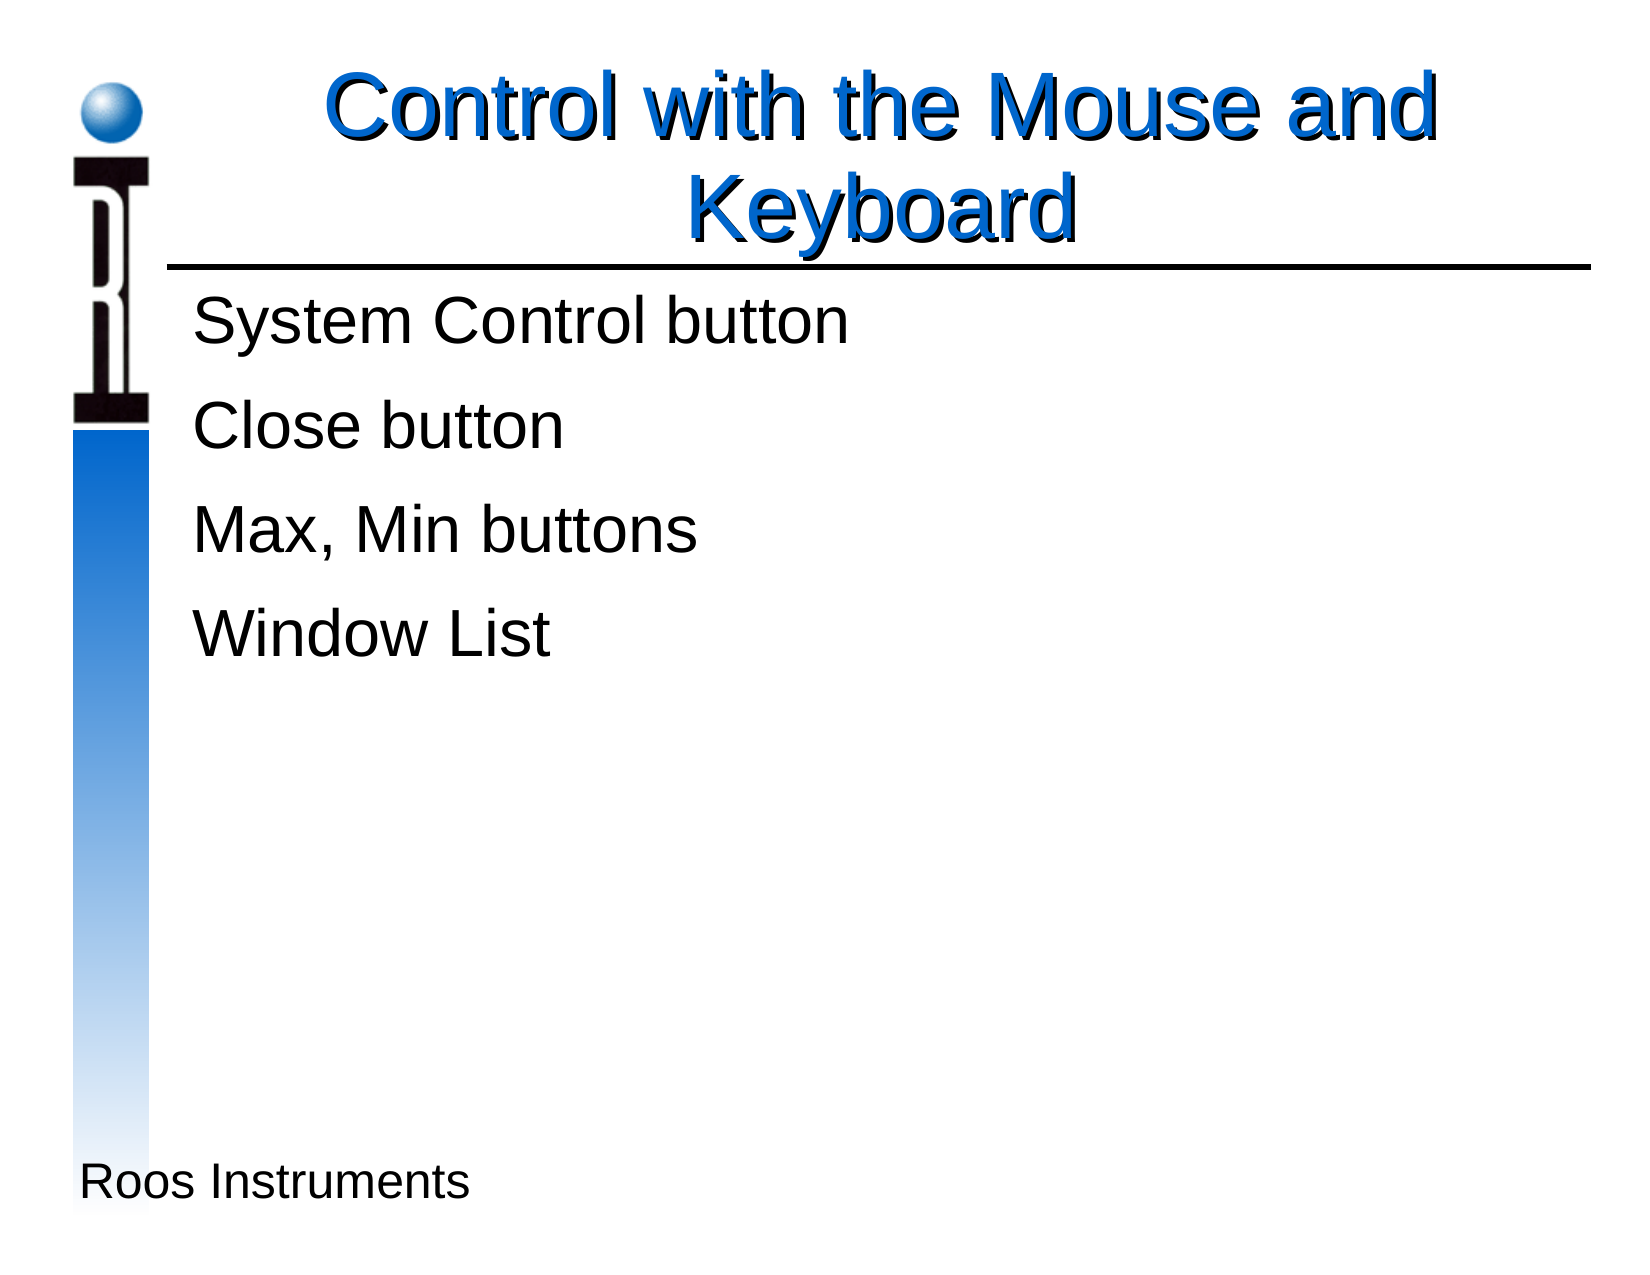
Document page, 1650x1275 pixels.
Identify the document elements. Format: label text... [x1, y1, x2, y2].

list System Control button Close button Max, Min buttons Window List [174, 283, 1591, 1079]
title Control with the Mouse and Keyboard [171, 53, 1591, 259]
picture [69, 78, 154, 430]
